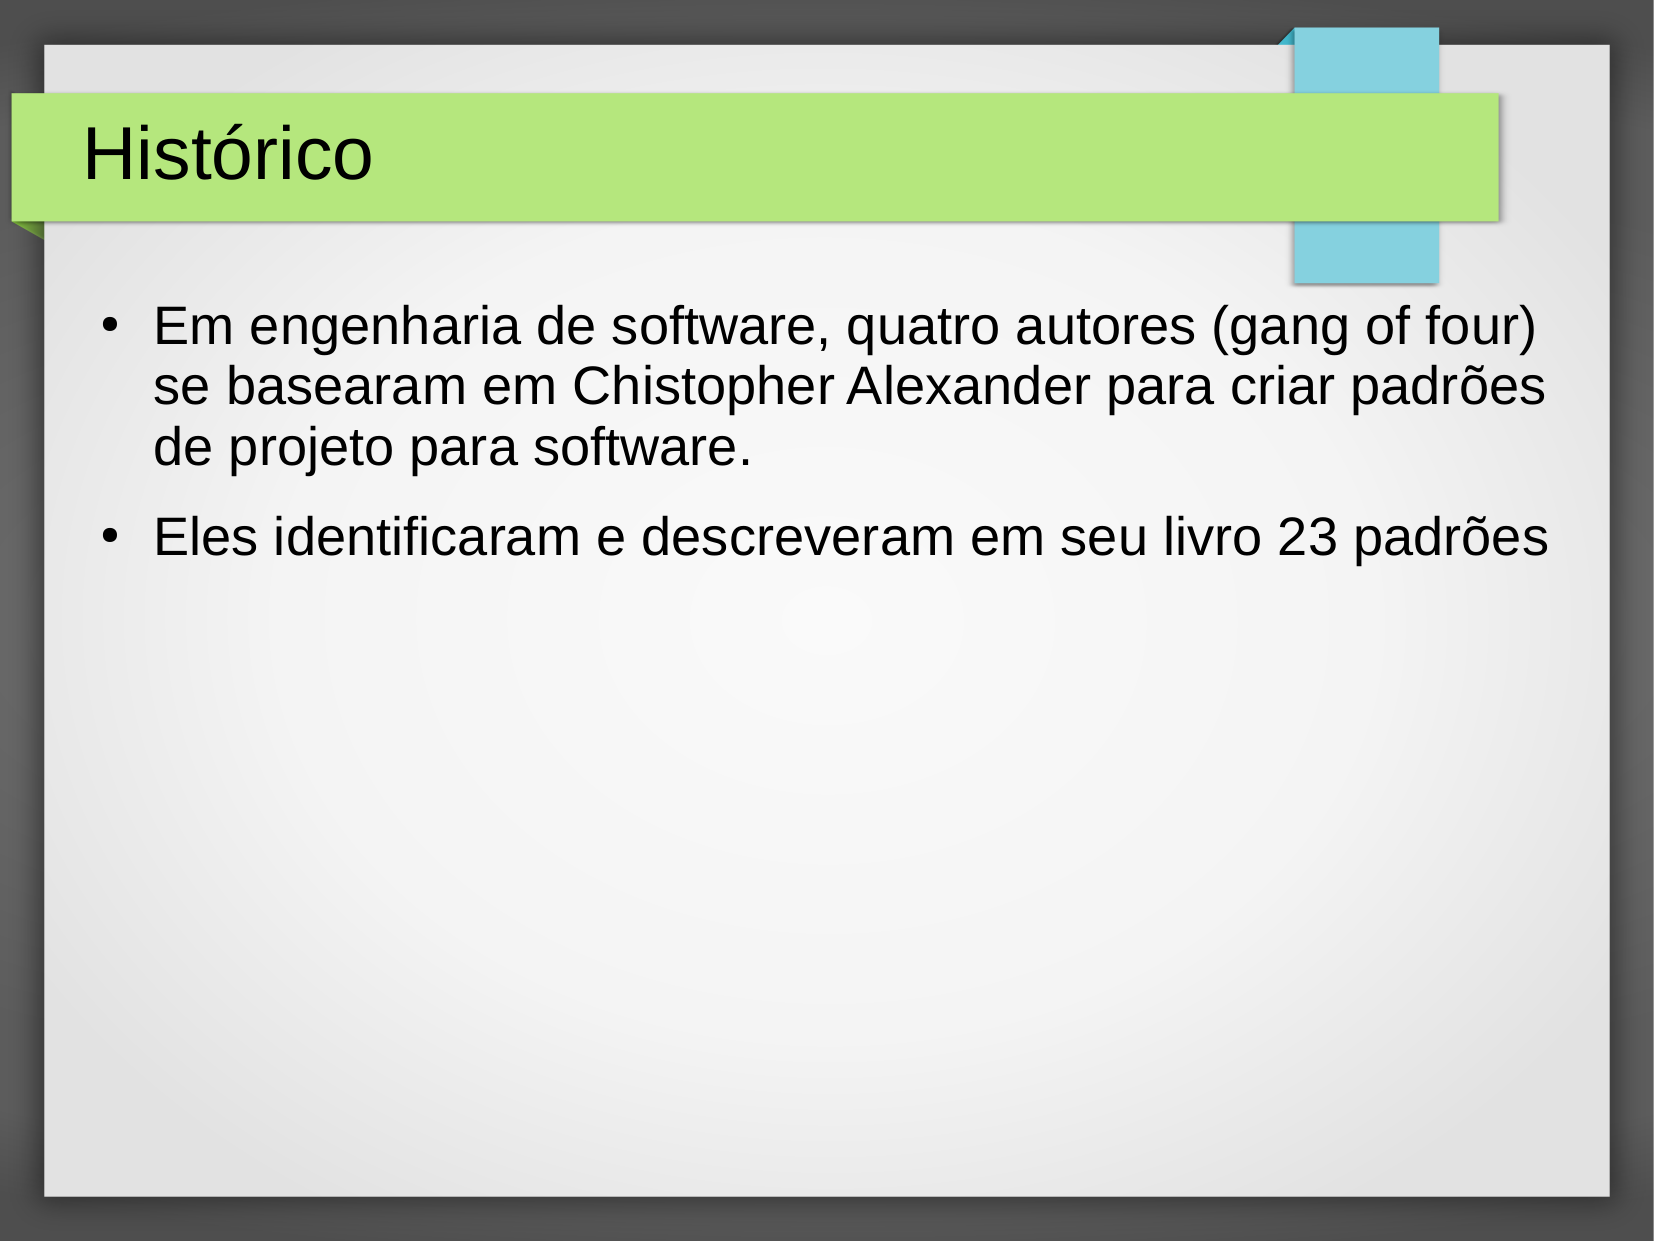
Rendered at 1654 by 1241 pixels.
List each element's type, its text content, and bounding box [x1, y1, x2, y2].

list Em engenharia de software, quatro autores (gang of four) se basearam em Chistopher Alexander para criar padrões de projeto para software. Eles identificaram e descreveram em seu livro 23 padrões [82, 295, 1571, 1015]
picture [0, 0, 1654, 1241]
title Histórico [82, 94, 1264, 213]
